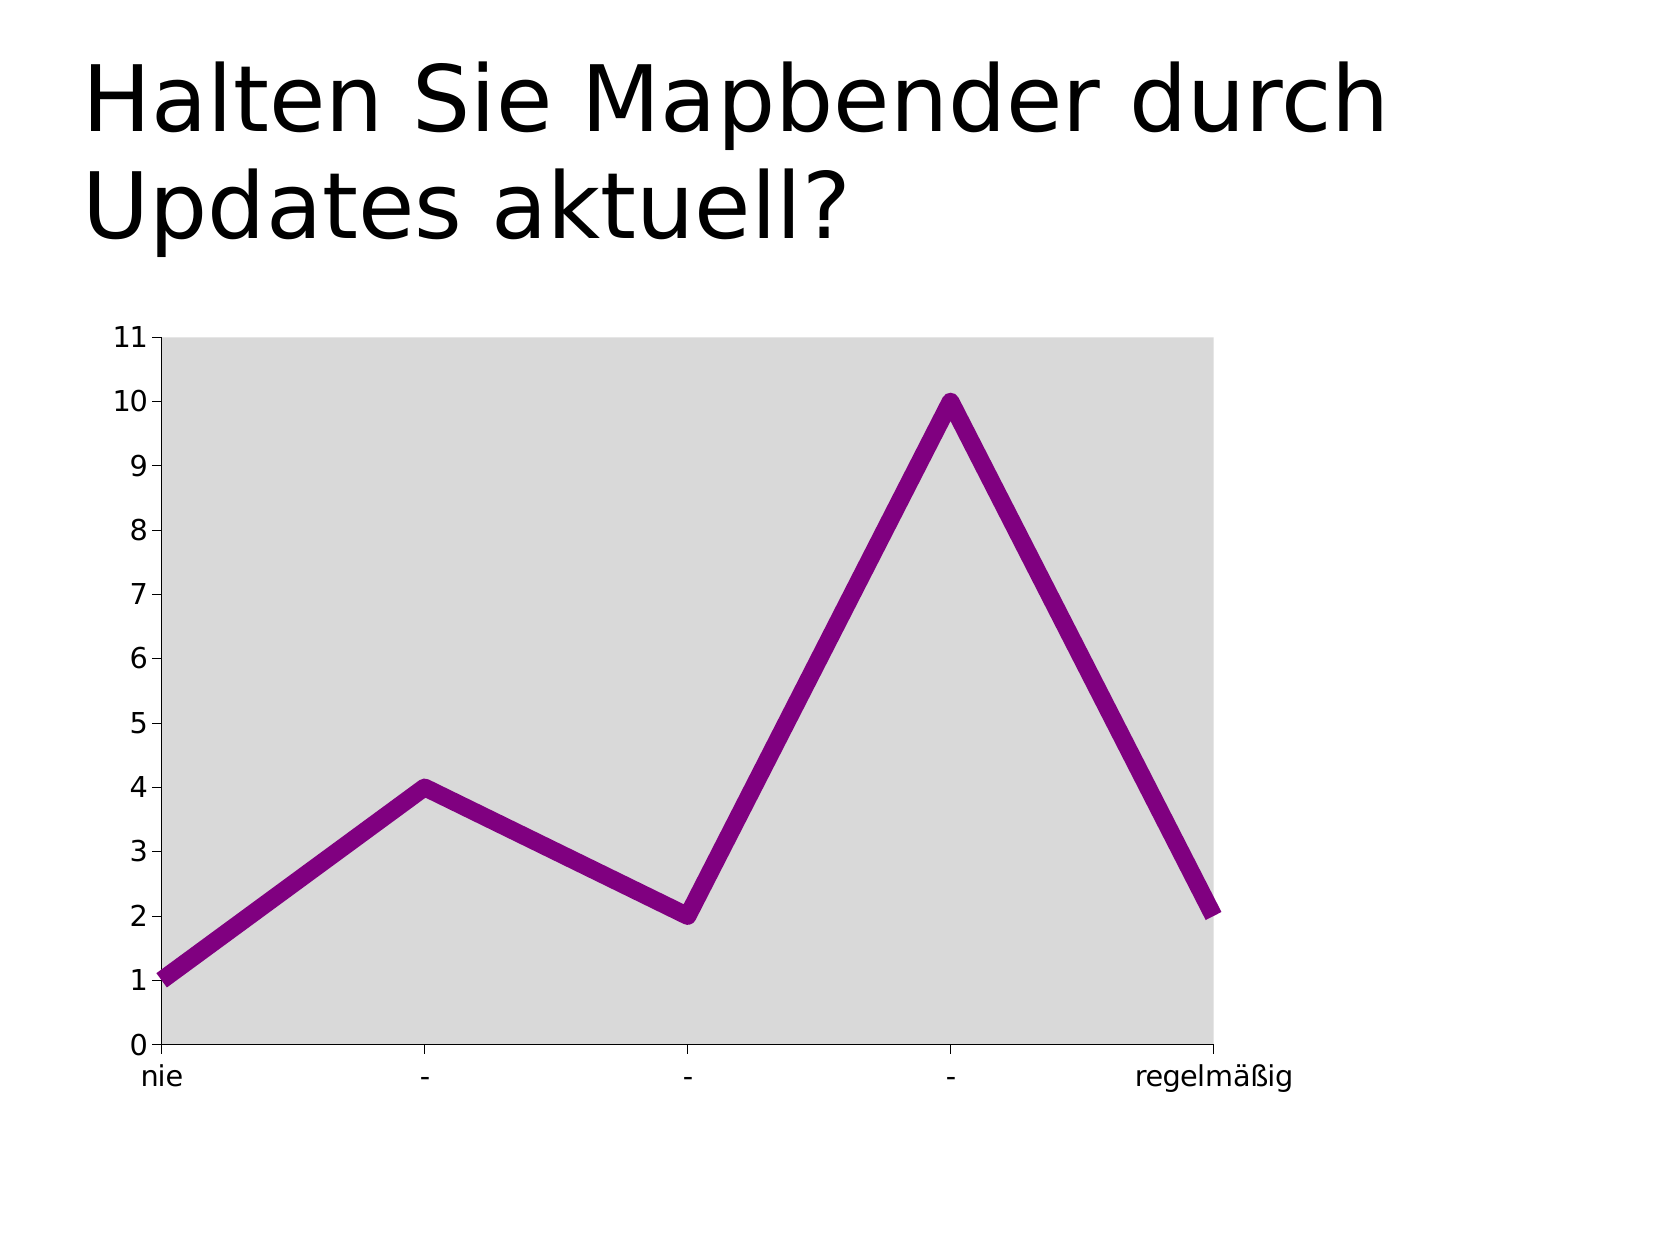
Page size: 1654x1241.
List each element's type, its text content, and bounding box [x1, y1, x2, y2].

chart [82, 290, 1571, 1109]
title Halten Sie Mapbender durch Updates aktuell? [82, 45, 1571, 261]
